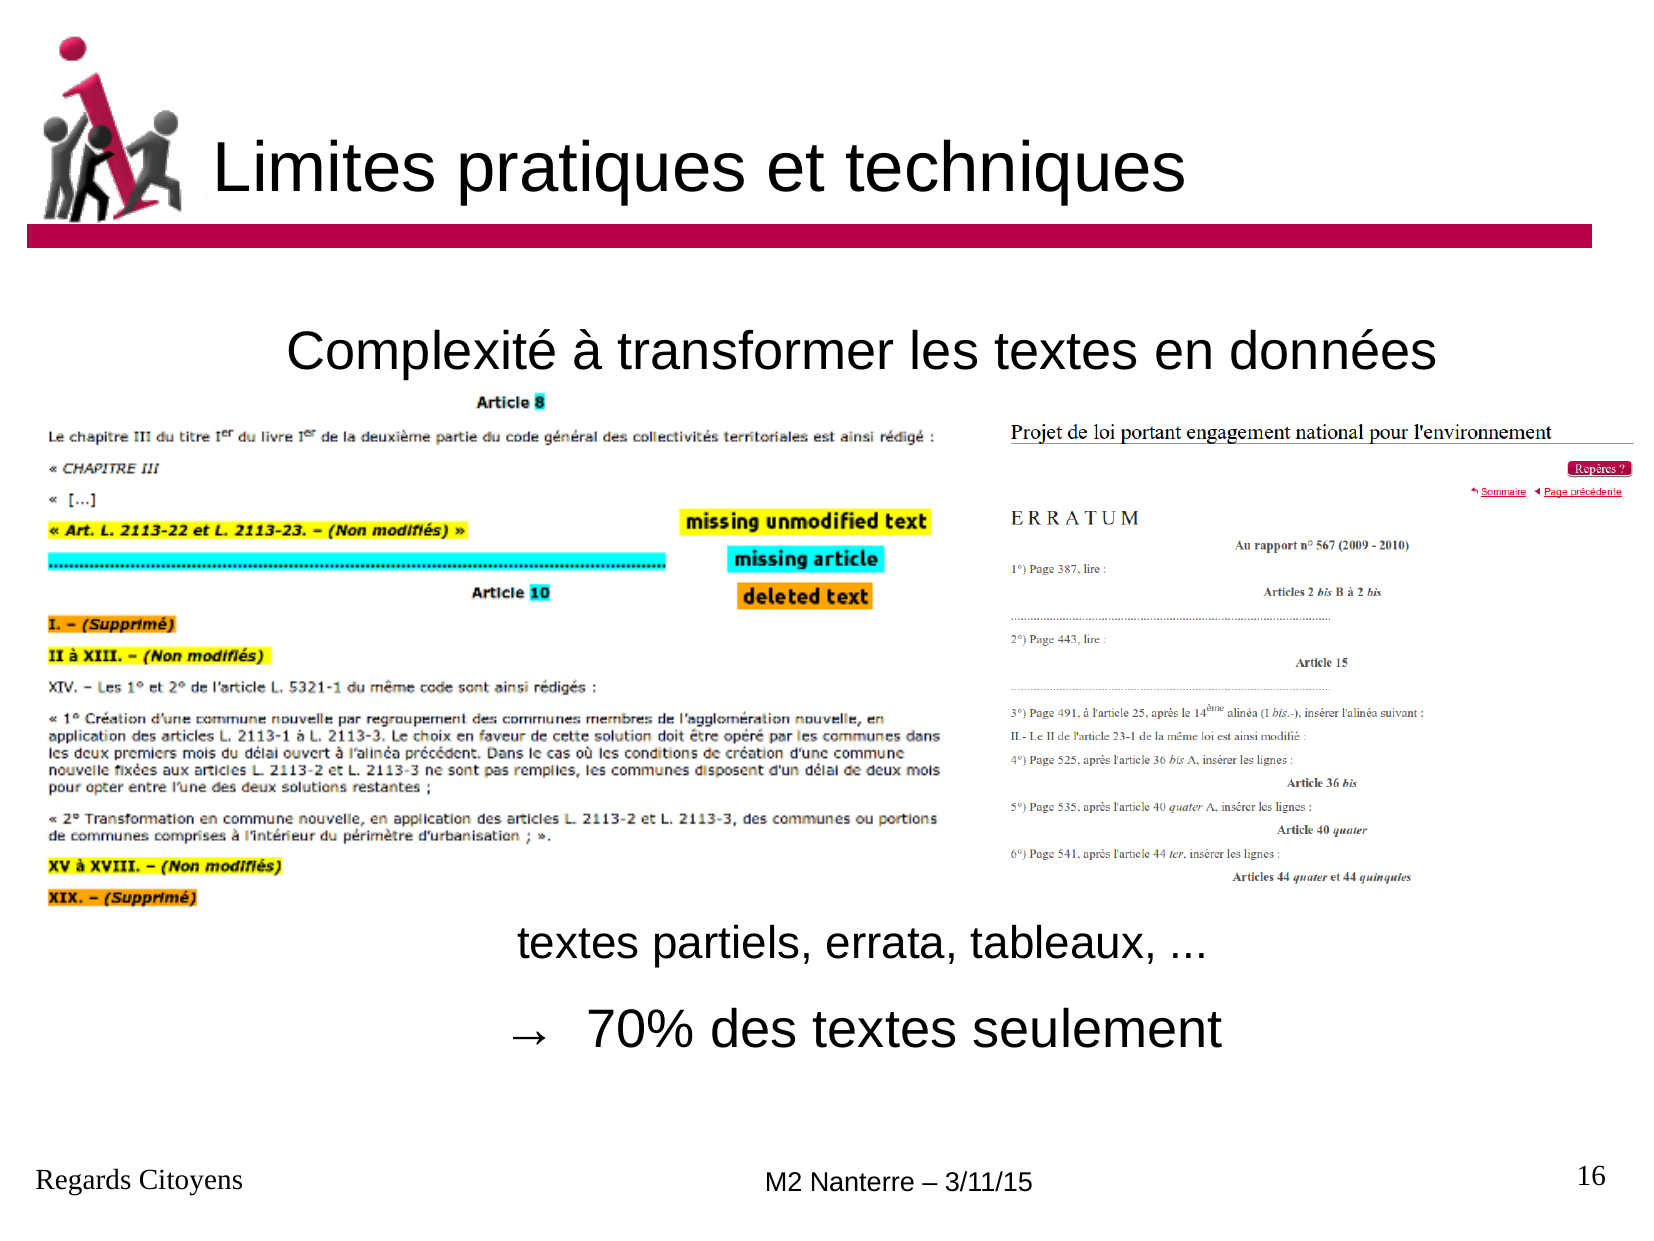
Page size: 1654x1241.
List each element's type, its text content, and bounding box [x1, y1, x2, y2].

list Complexité à transformer les textes en données textes partiels, errata, tableaux, ... → 70% des textes seulement [11, 320, 1644, 1139]
picture [35, 385, 955, 918]
picture [1003, 414, 1644, 888]
title Limites pratiques et techniques [212, 70, 1648, 264]
picture [27, 31, 208, 224]
